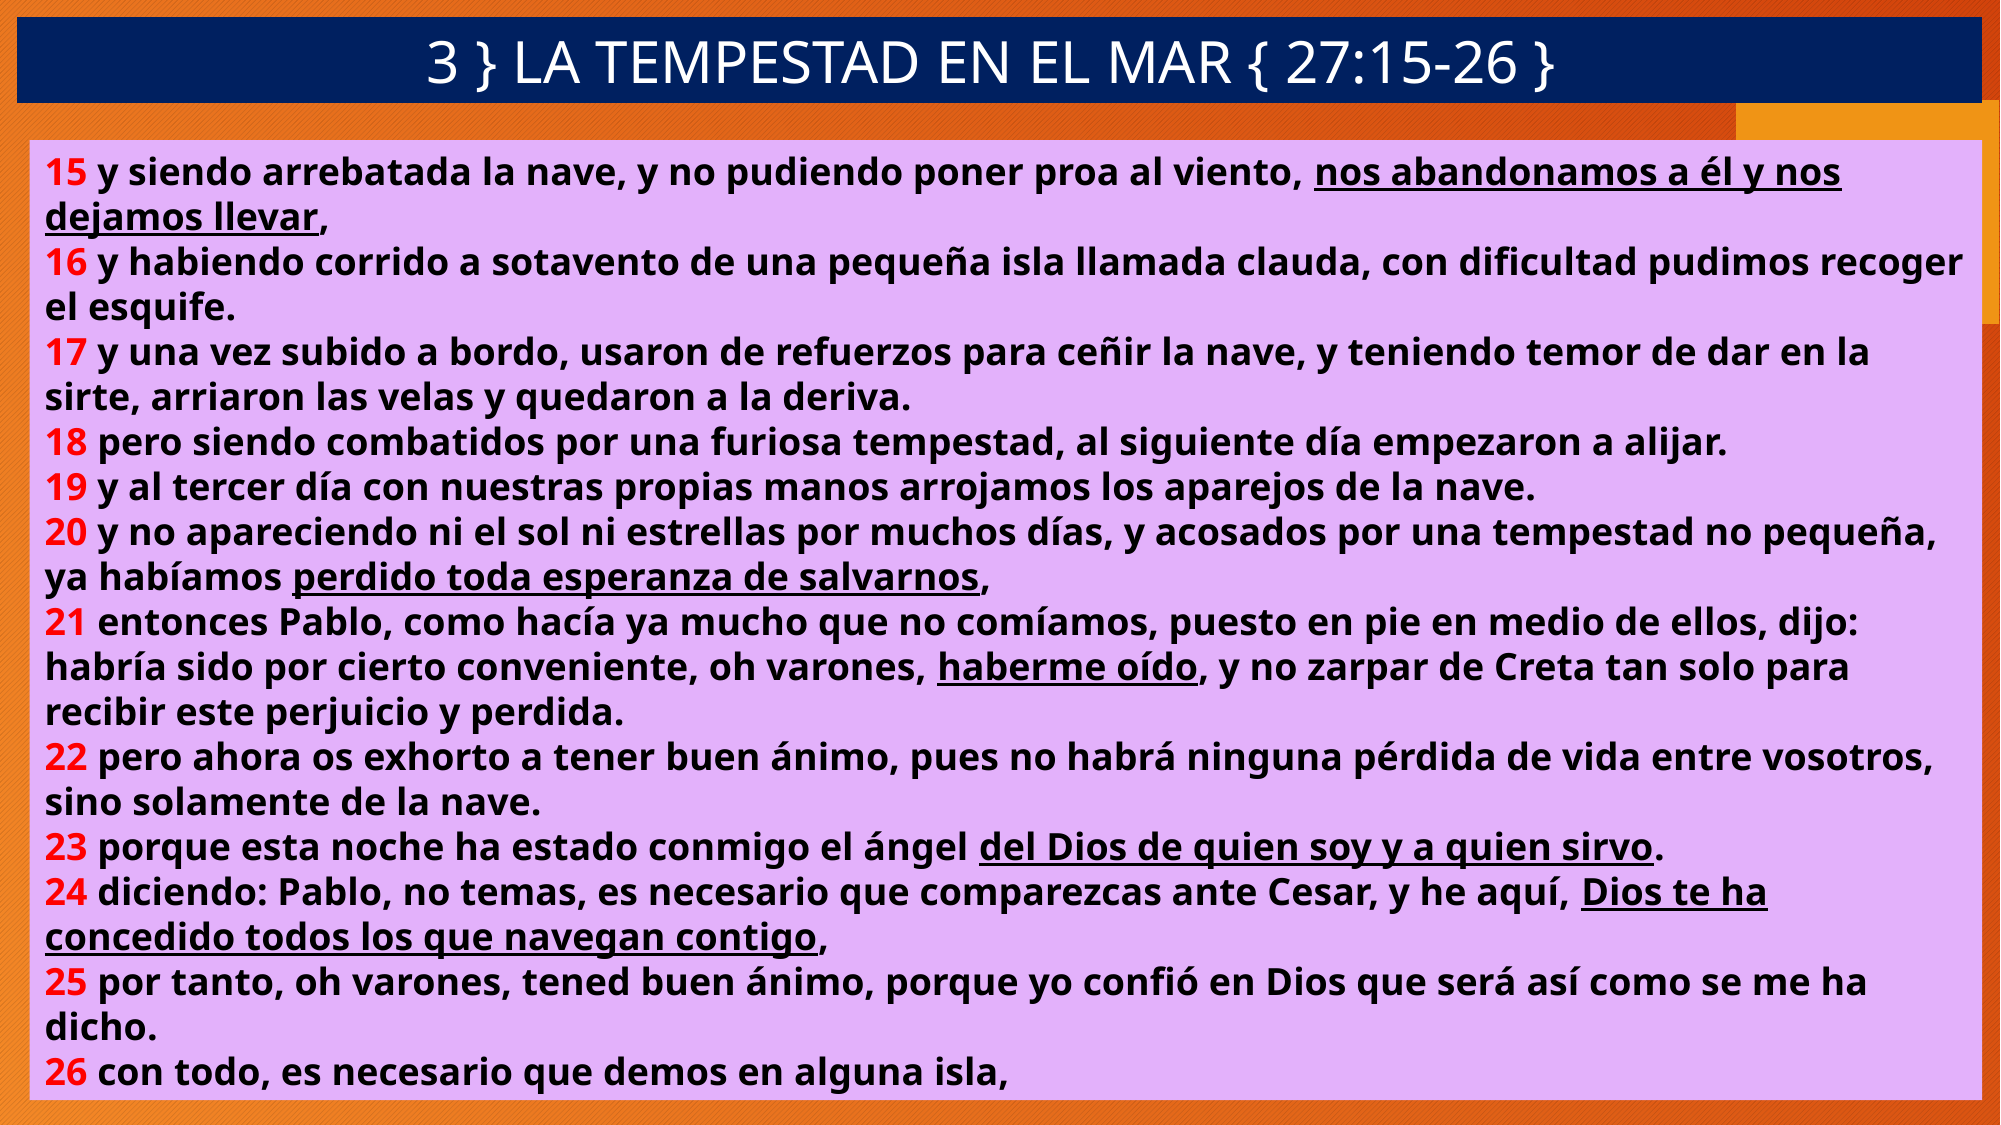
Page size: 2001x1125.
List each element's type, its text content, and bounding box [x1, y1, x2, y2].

text_box 3 } LA TEMPESTAD EN EL MAR { 27:15-26 } [17, 17, 1982, 103]
text_box 15 y siendo arrebatada la nave, y no pudiendo poner proa al viento, nos abandonamos a él y nos dejamos llevar, 16 y habiendo corrido a sotavento de una pequeña isla llamada clauda, con dificultad pudimos recoger el esquife. 17 y una vez subido a bordo, usaron de refuerzos para ceñir la nave, y teniendo temor de dar en la sirte, arriaron las velas y quedaron a la deriva. 18 pero siendo combatidos por una furiosa tempestad, al siguiente día empezaron a alijar. 19 y al tercer día con nuestras propias manos arrojamos los aparejos de la nave. 20 y no apareciendo ni el sol ni estrellas por muchos días, y acosados por una tempestad no pequeña, ya habíamos perdido toda esperanza de salvarnos, 21 entonces Pablo, como hacía ya mucho que no comíamos, puesto en pie en medio de ellos, dijo: habría sido por cierto conveniente, oh varones, haberme oído, y no zarpar de Creta tan solo para recibir este perjuicio y perdida. 22 pero ahora os exhorto a tener buen ánimo, pues no habrá ninguna pérdida de vida entre vosotros, sino solamente de la nave. 23 porque esta noche ha estado conmigo el ángel del Dios de quien soy y a quien sirvo. 24 diciendo: Pablo, no temas, es necesario que comparezcas ante Cesar, y he aquí, Dios te ha concedido todos los que navegan contigo, 25 por tanto, oh varones, tened buen ánimo, porque yo confió en Dios que será así como se me ha dicho. 26 con todo, es necesario que demos en alguna isla, [29, 140, 1983, 1065]
